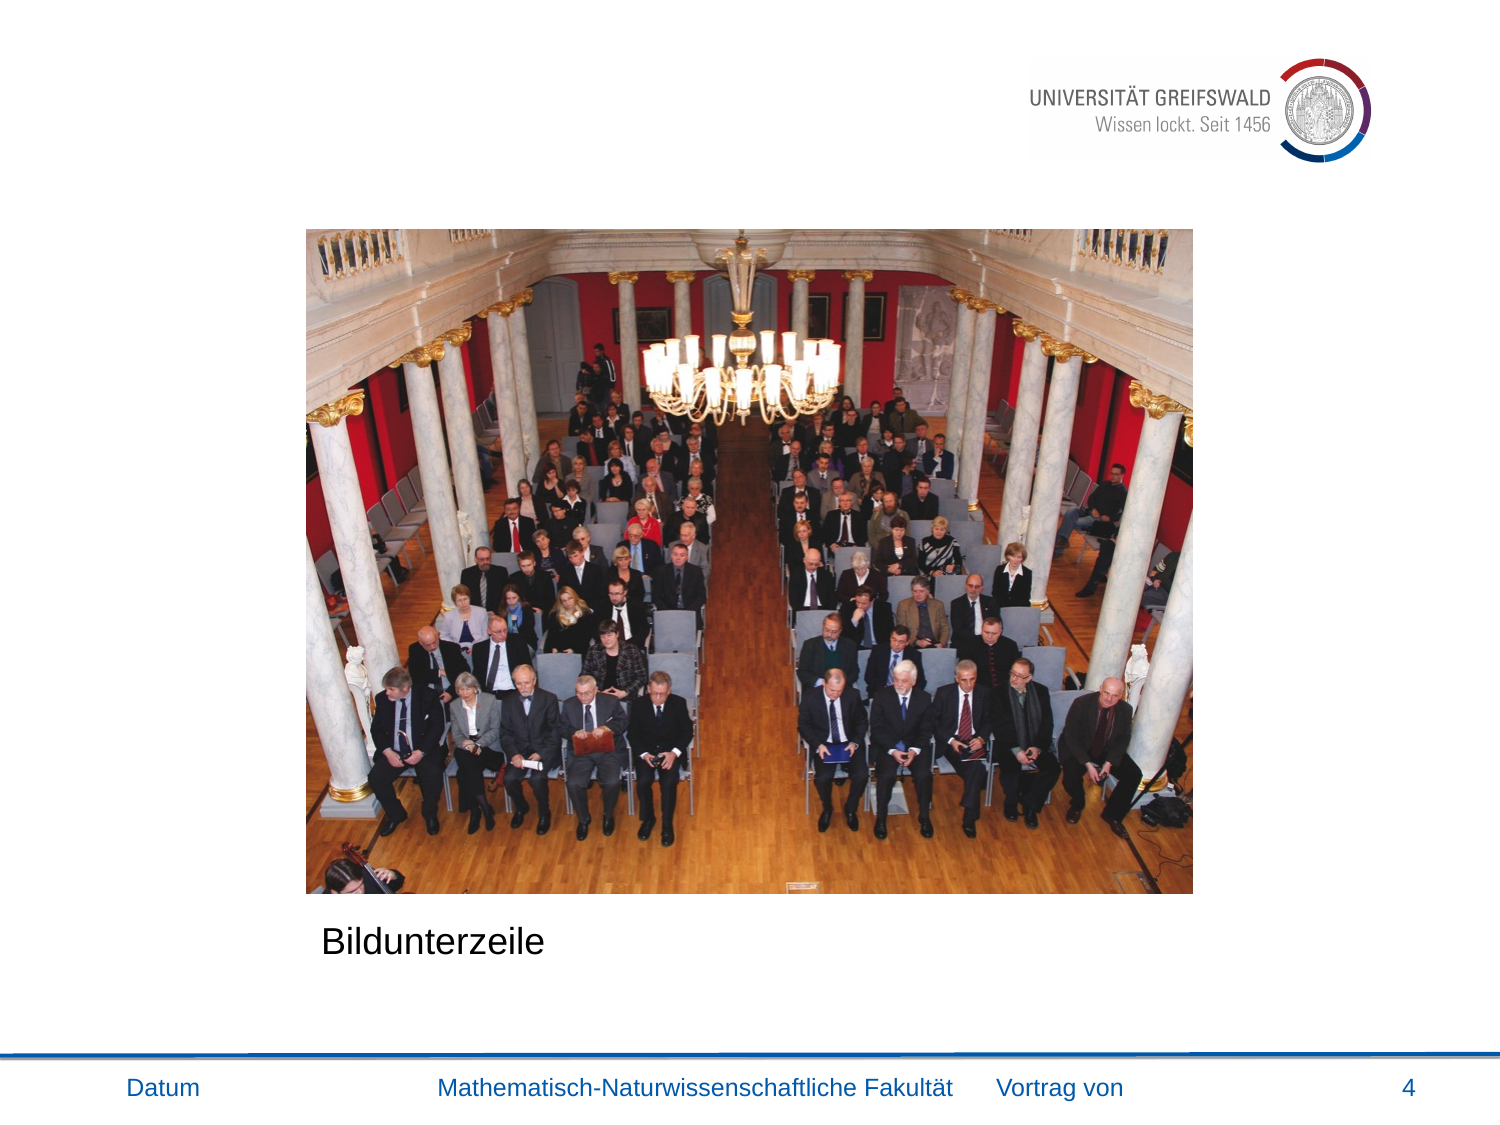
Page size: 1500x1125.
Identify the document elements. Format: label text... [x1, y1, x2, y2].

picture [1030, 58, 1372, 163]
text_box Bildunterzeile [306, 909, 1193, 970]
picture [306, 229, 1193, 894]
